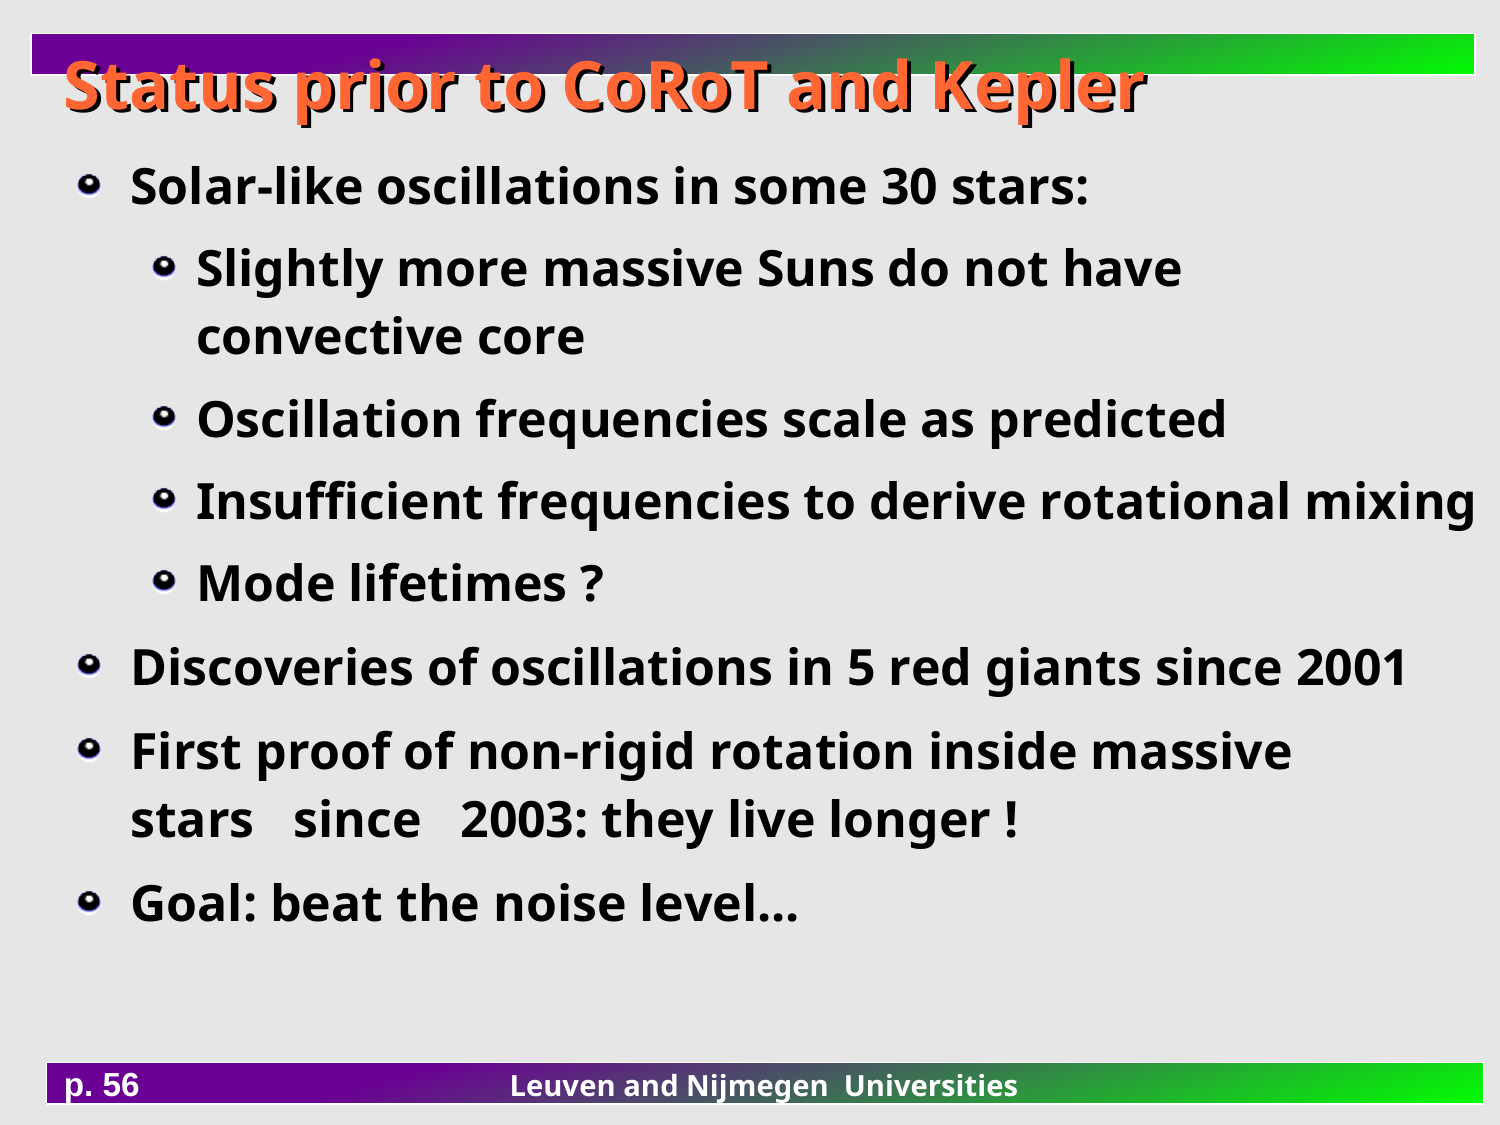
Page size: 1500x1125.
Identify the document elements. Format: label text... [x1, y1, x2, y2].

title Status prior to CoRoT and Kepler [63, 20, 1500, 146]
list Solar-like oscillations in some 30 stars: Slightly more massive Suns do not have convective core Oscillation frequencies scale as predicted Insufficient frequencies to derive rotational mixing Mode lifetimes ? Discoveries of oscillations in 5 red giants since 2001 First proof of non-rigid rotation inside massive stars since 2003: they live longer ! Goal: beat the noise level... [74, 151, 1500, 1019]
